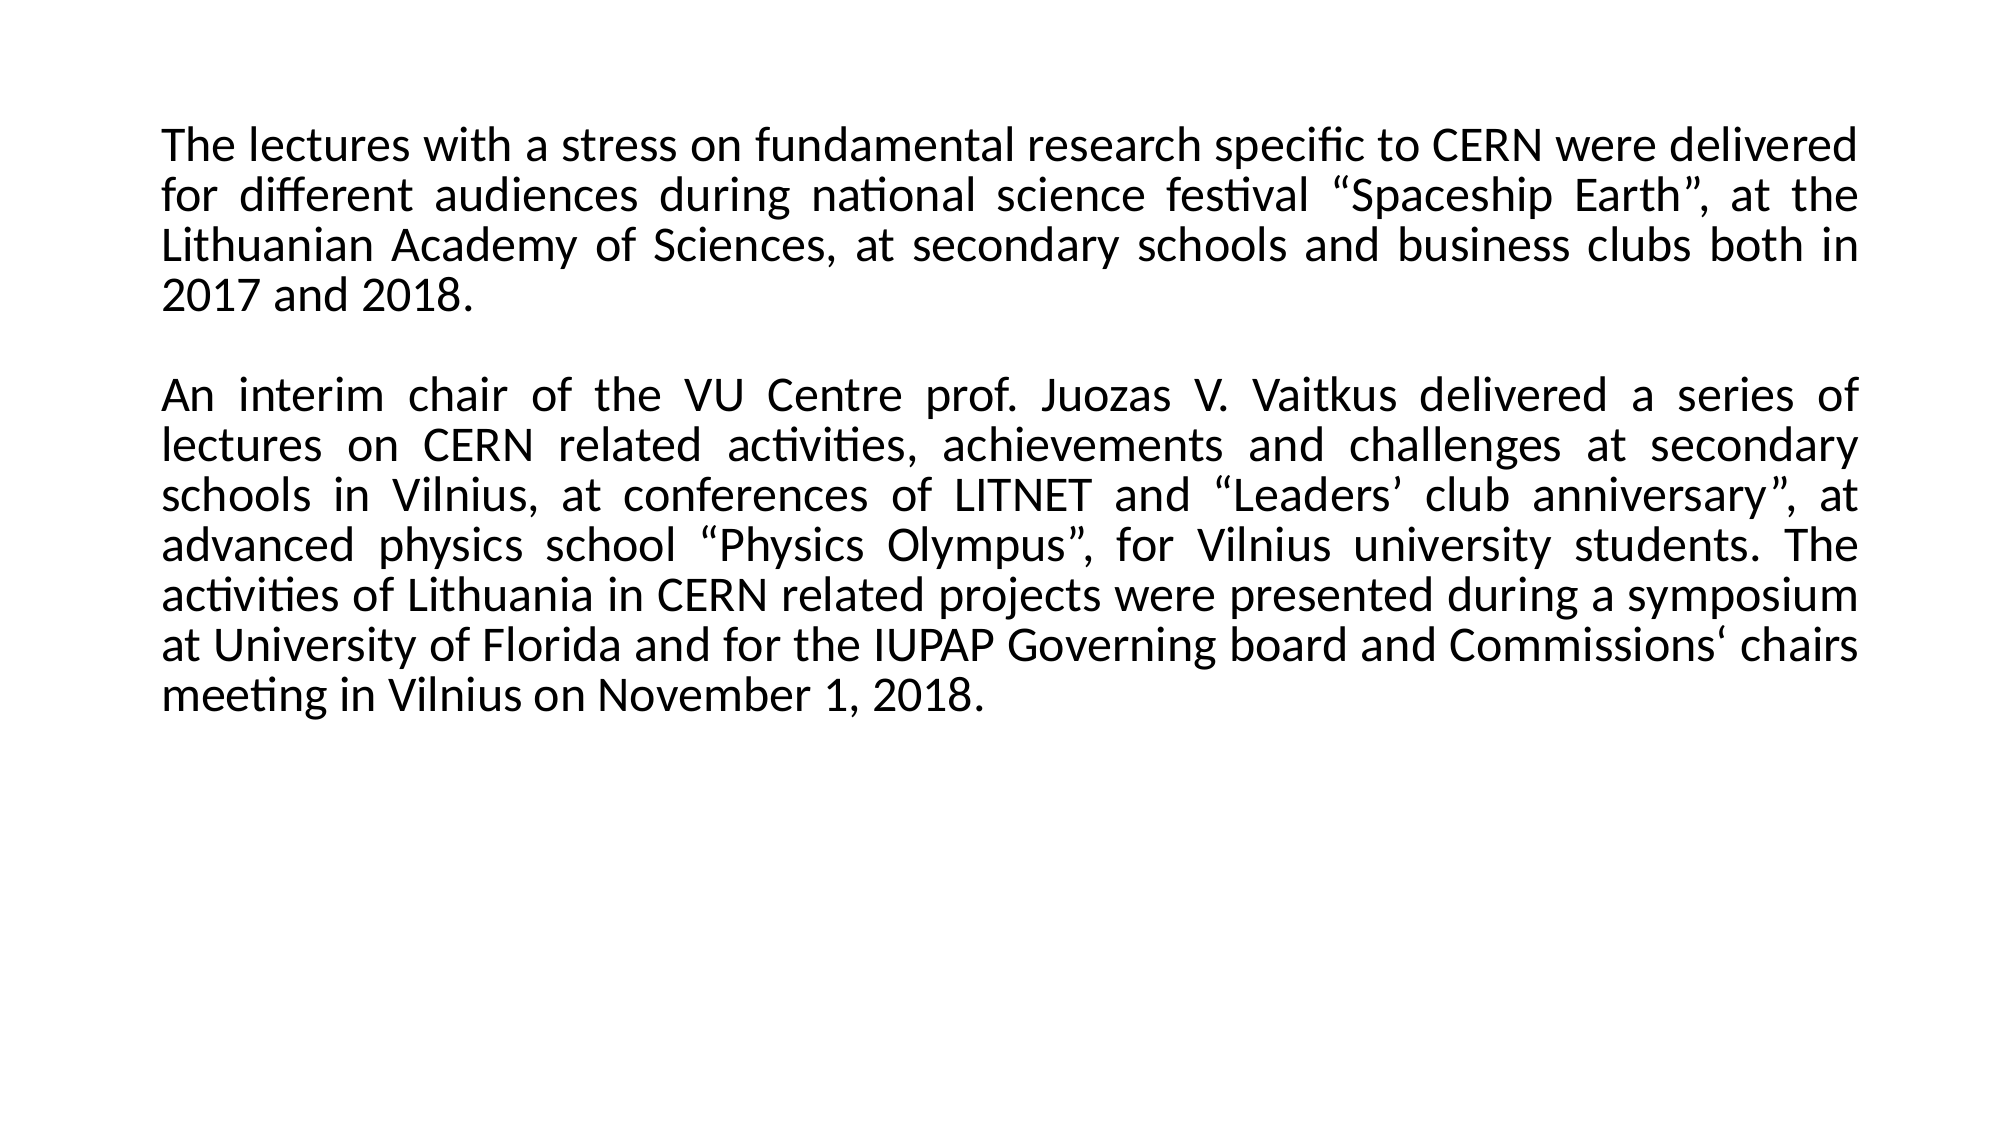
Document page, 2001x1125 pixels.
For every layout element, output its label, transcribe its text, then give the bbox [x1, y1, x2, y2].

text_box The lectures with a stress on fundamental research specific to CERN were delivered for different audiences during national science festival “Spaceship Earth”, at the Lithuanian Academy of Sciences, at secondary schools and business clubs both in 2017 and 2018. An interim chair of the VU Centre prof. Juozas V. Vaitkus delivered a series of lectures on CERN related activities, achievements and challenges at secondary schools in Vilnius, at conferences of LITNET and “Leaders’ club anniversary”, at advanced physics school “Physics Olympus”, for Vilnius university students. The activities of Lithuania in CERN related projects were presented during a symposium at University of Florida and for the IUPAP Governing board and Commissions‘ chairs meeting in Vilnius on November 1, 2018. [146, 116, 1878, 731]
